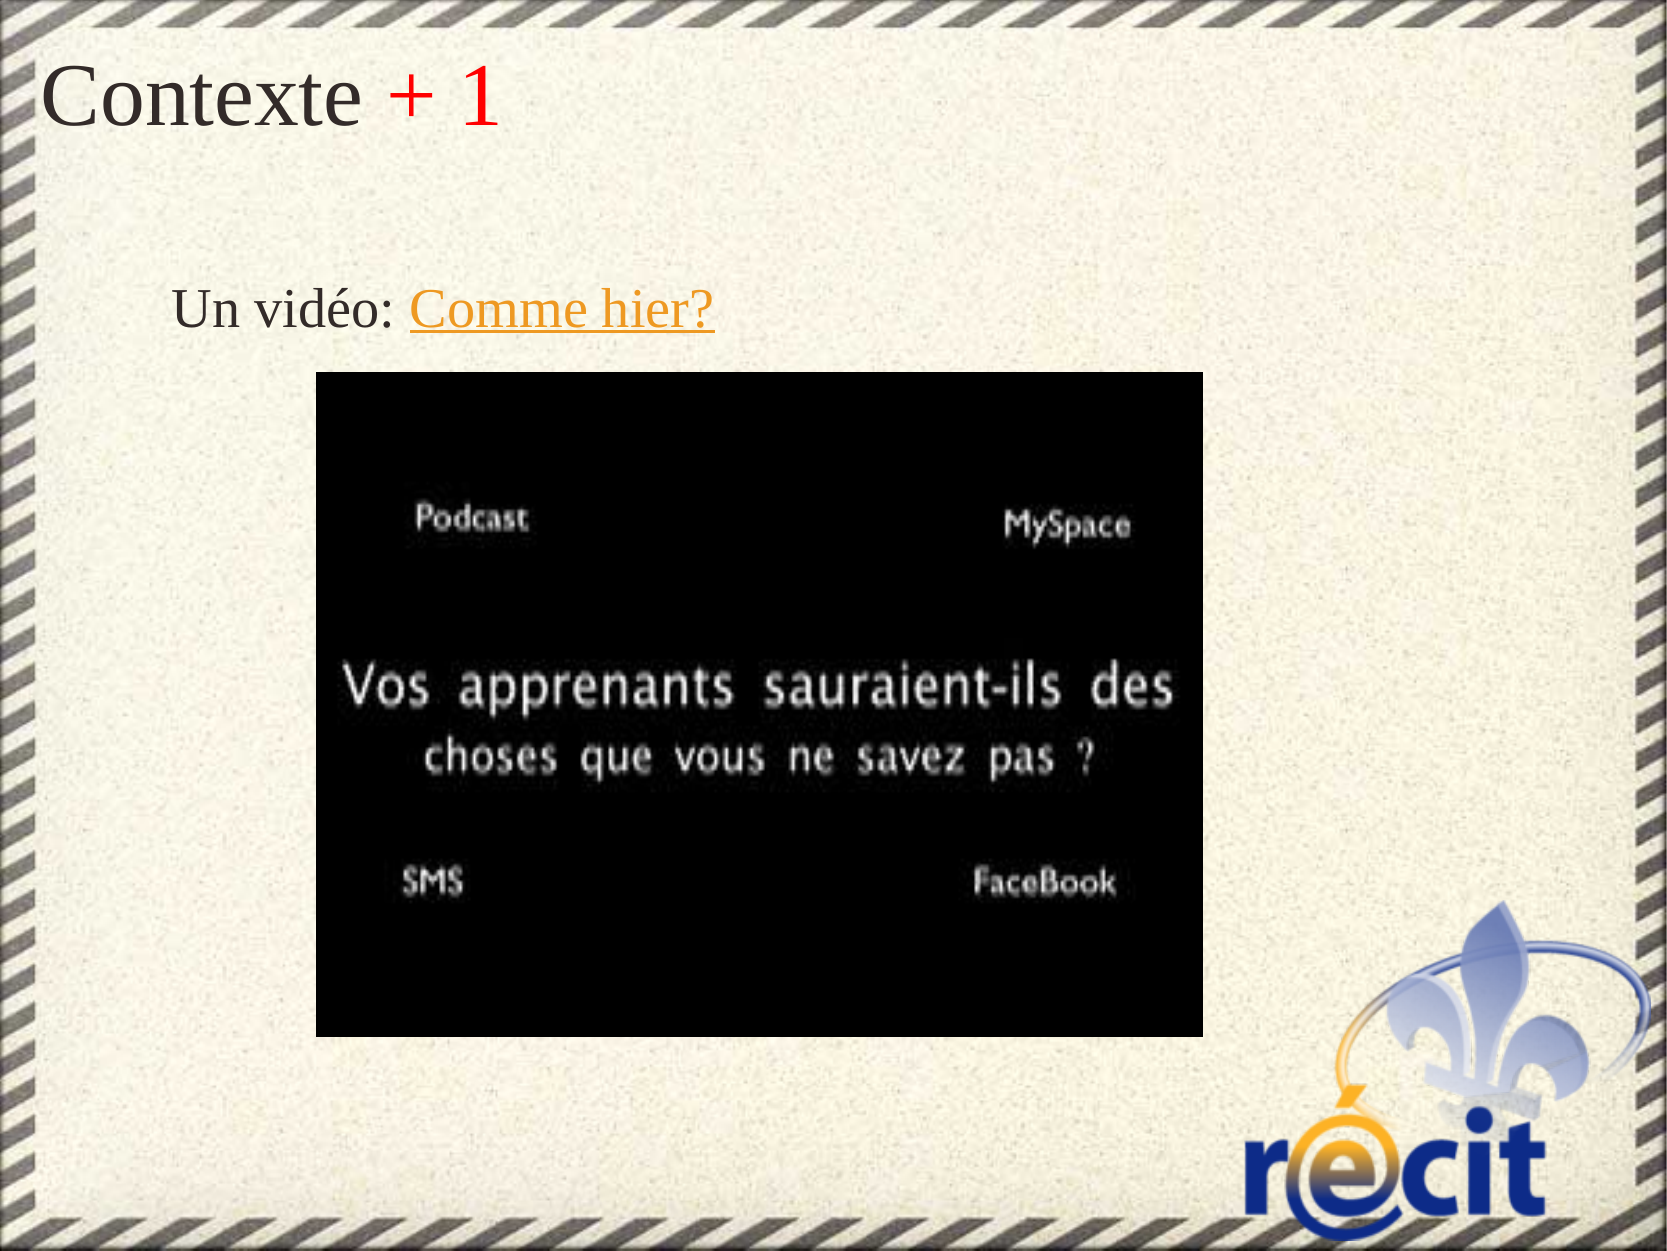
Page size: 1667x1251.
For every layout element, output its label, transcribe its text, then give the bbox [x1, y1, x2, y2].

picture [0, 0, 1667, 1251]
list Un vidéo: Comme hier? [153, 279, 1586, 950]
title Contexte + 1 [40, 50, 1627, 201]
